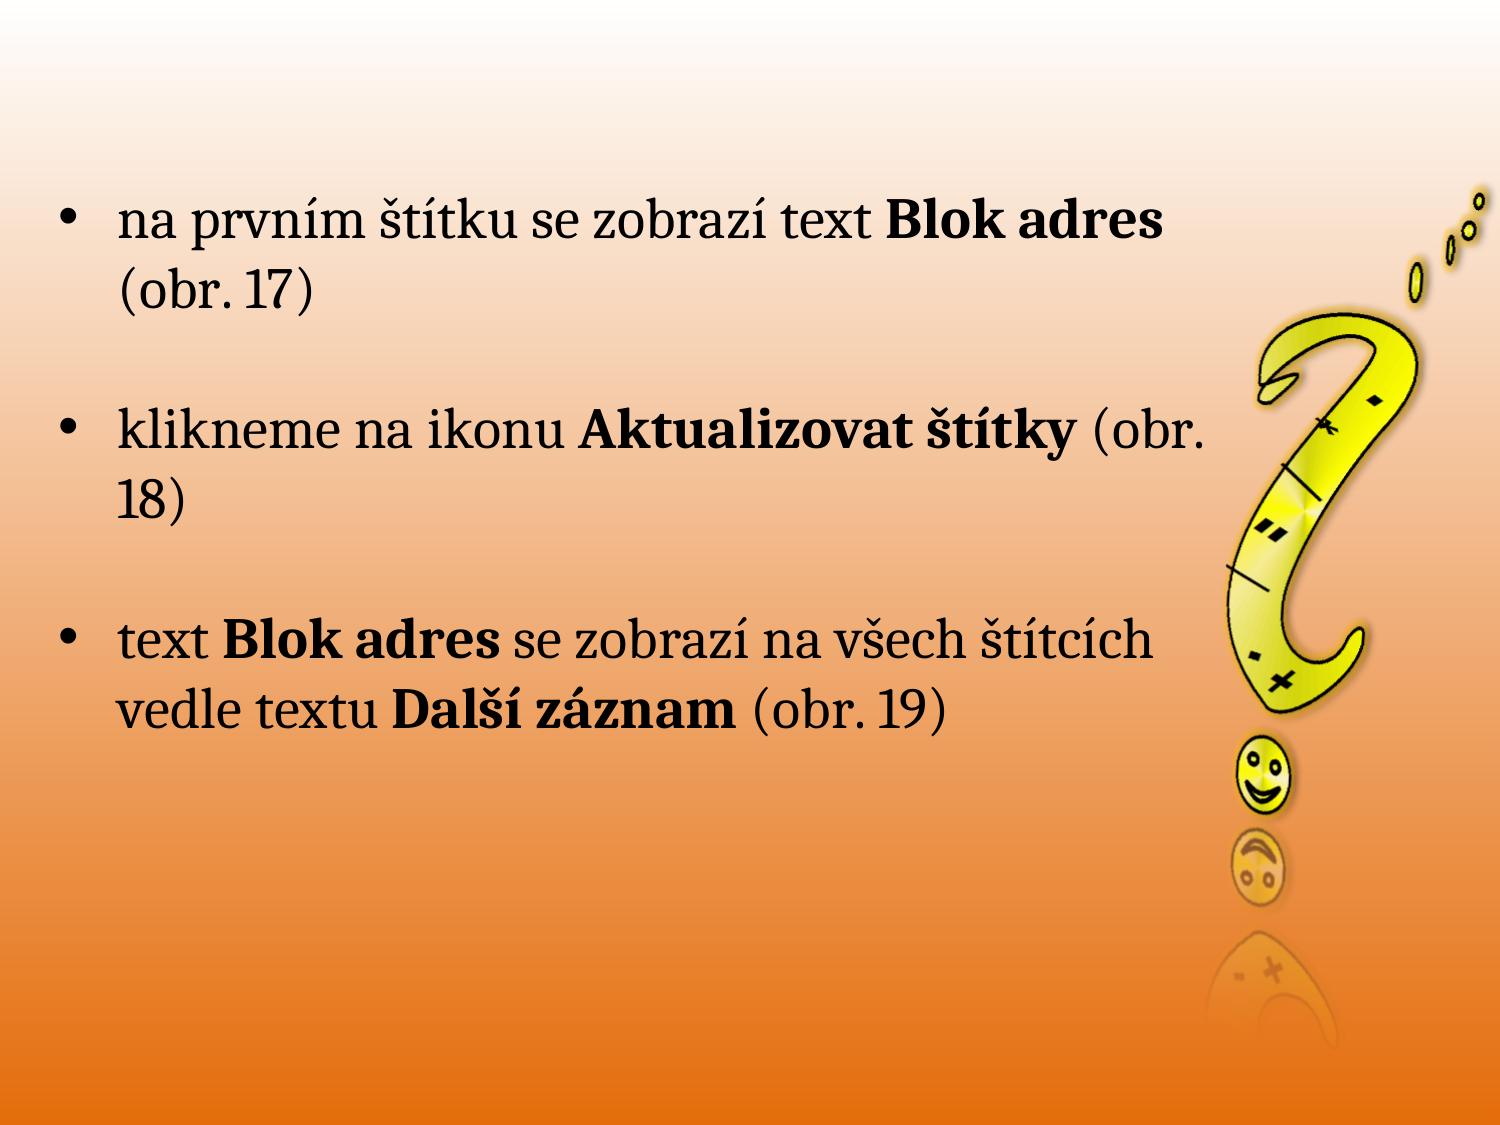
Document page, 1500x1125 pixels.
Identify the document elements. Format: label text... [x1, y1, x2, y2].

picture [1171, 160, 1500, 1125]
text_box na prvním štítku se zobrazí text Blok adres (obr. 17) klikneme na ikonu Aktualizovat štítky (obr. 18) text Blok adres se zobrazí na všech štítcích vedle textu Další záznam (obr. 19) [0, 172, 1223, 958]
